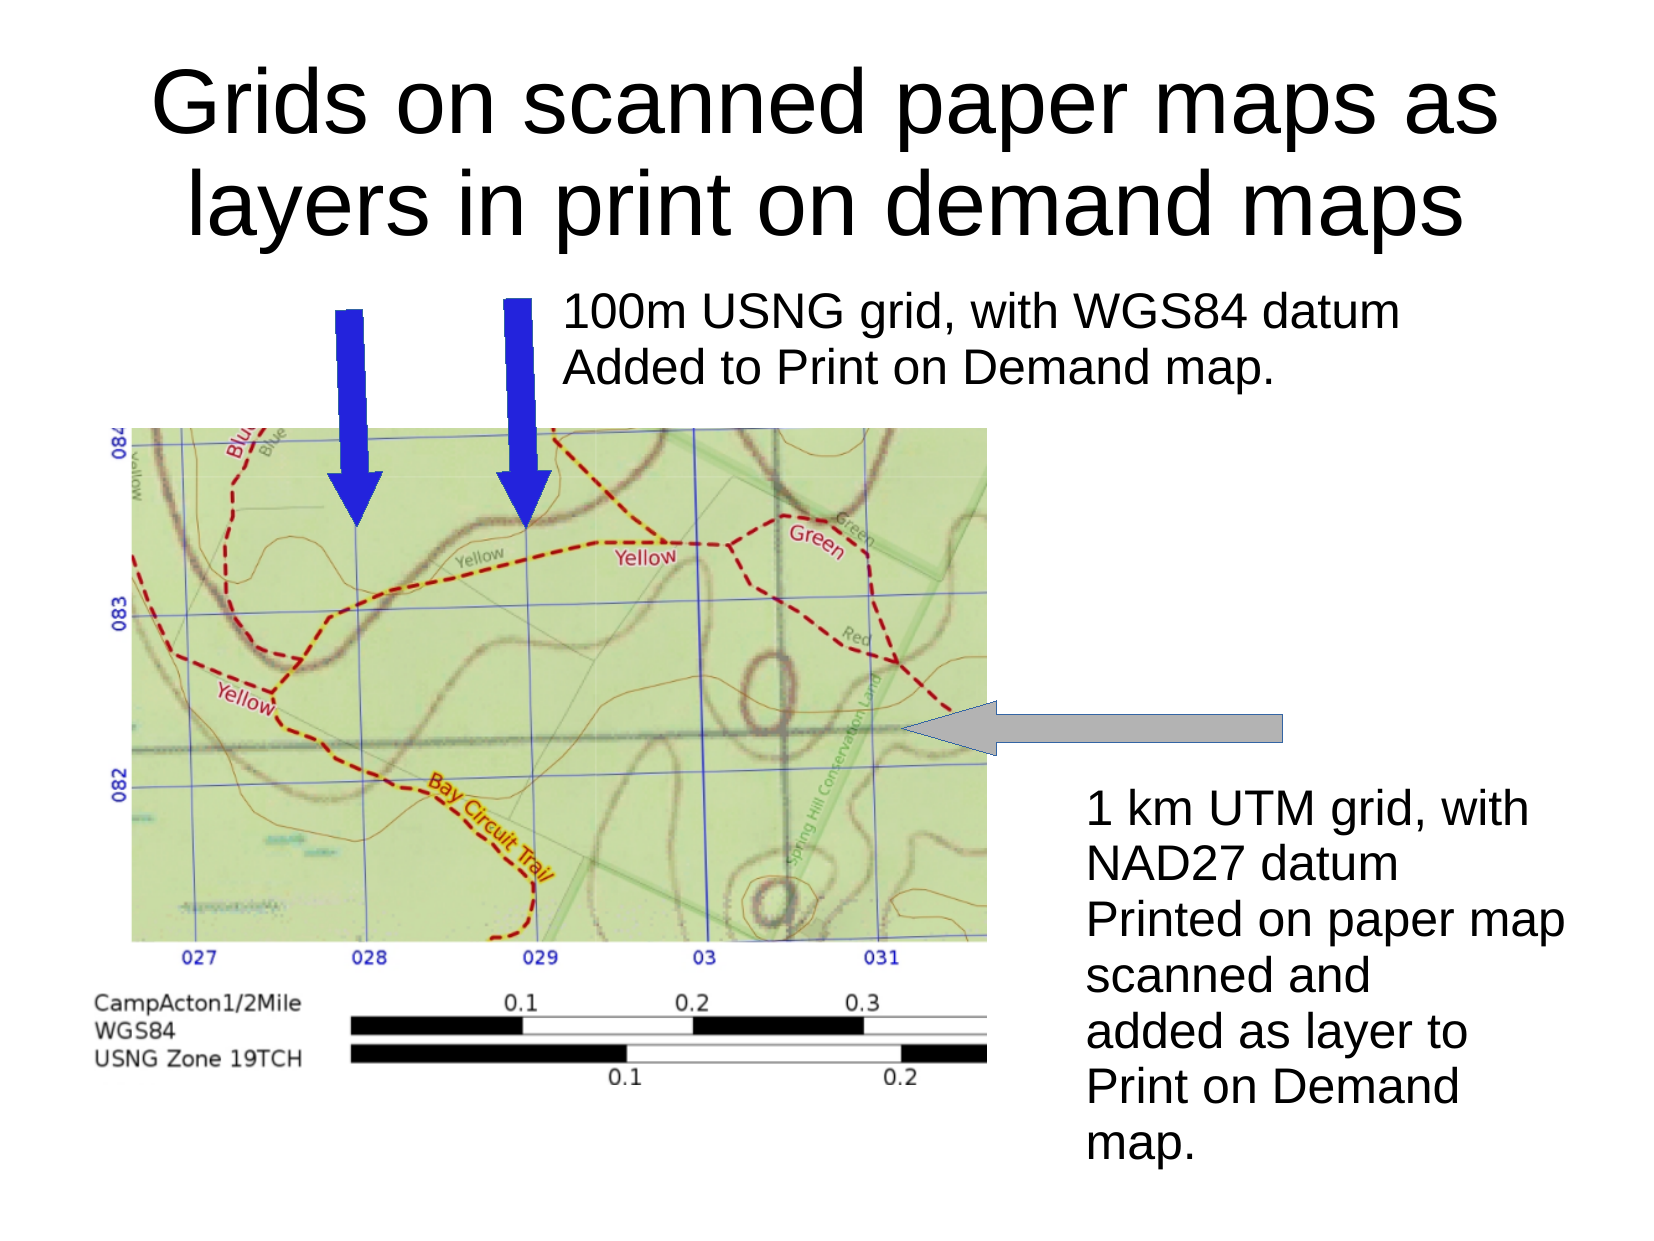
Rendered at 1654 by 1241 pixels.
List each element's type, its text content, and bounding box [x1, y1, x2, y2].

picture [86, 428, 987, 1085]
text_box [901, 700, 1283, 756]
text_box 100m USNG grid, with WGS84 datum Added to Print on Demand map. [547, 276, 1417, 403]
text_box [496, 298, 552, 529]
text_box 1 km UTM grid, with NAD27 datum Printed on paper map scanned and added as layer to Print on Demand map. [1070, 772, 1592, 1186]
title Grids on scanned paper maps as layers in print on demand maps [82, 49, 1571, 257]
text_box [327, 309, 383, 527]
